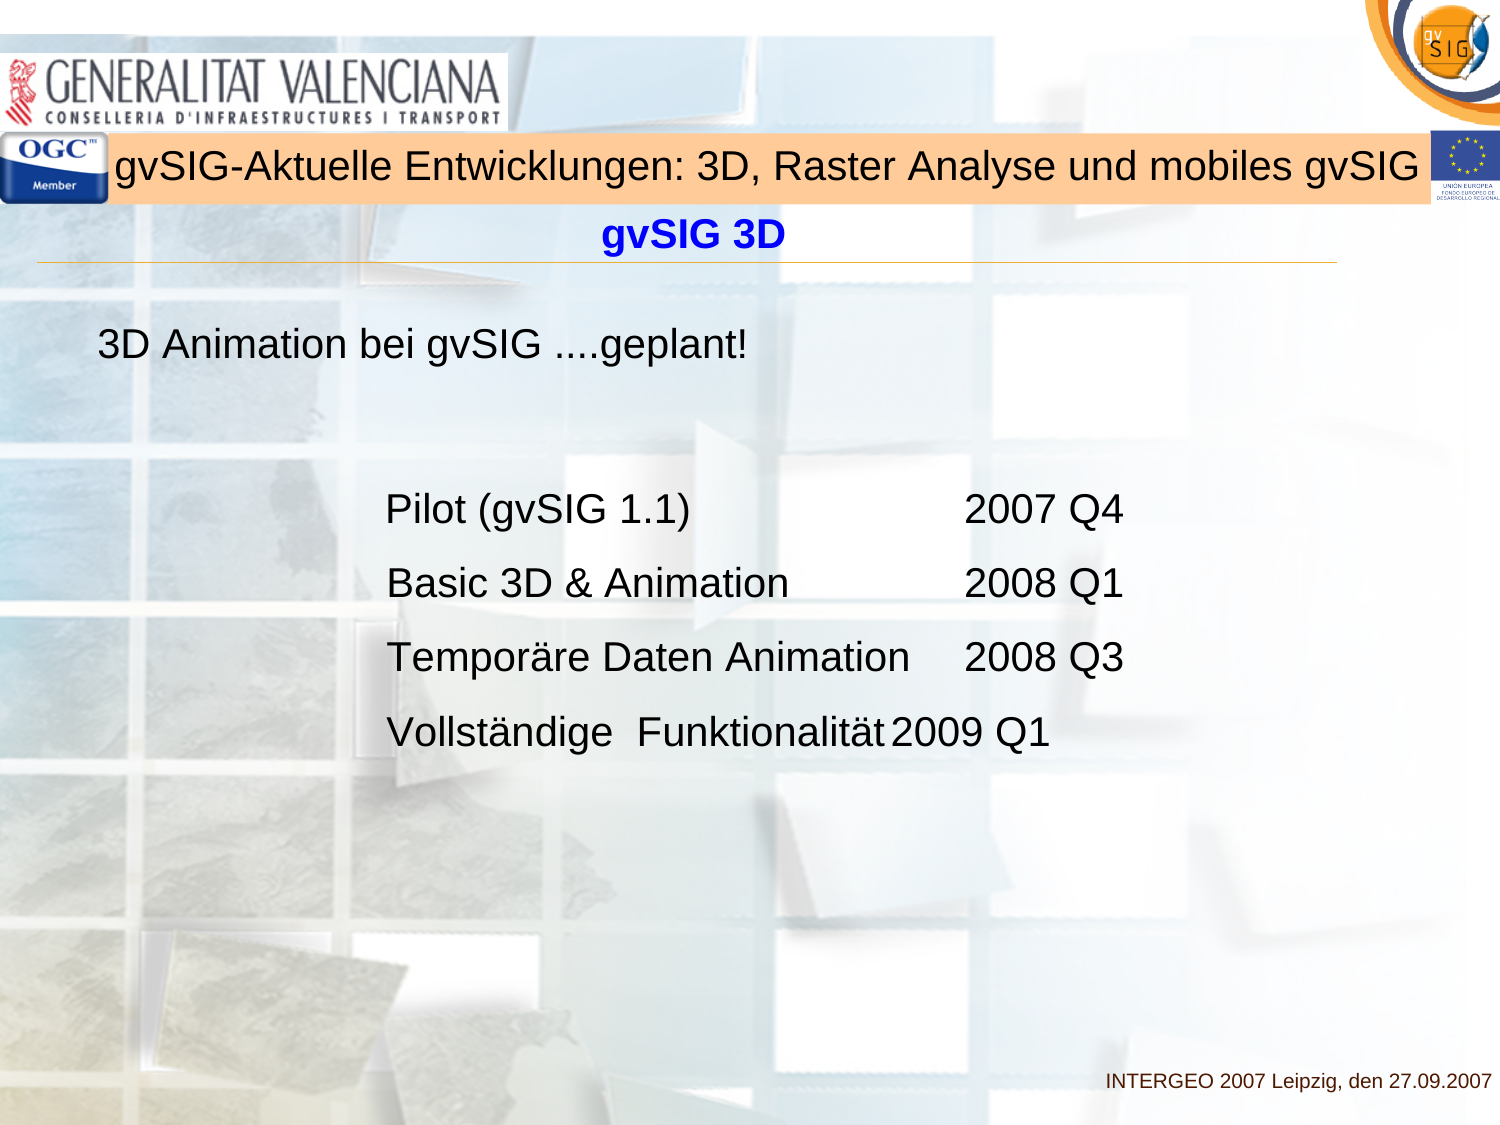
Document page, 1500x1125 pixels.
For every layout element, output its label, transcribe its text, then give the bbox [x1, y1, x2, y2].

picture [0, 132, 109, 204]
text_box gvSIG-Aktuelle Entwicklungen: 3D, Raster Analyse und mobiles gvSIG [102, 145, 1434, 193]
text_box [108, 193, 1431, 205]
picture [1429, 129, 1500, 200]
picture [1363, 0, 1500, 127]
text_box gvSIG 3D [56, 212, 1332, 261]
text_box Pilot (gvSIG 1.1) 2007 Q4 Basic 3D & Animation 2008 Q1 Temporäre Daten Animation 2008 Q3 Vollständige Funktionalität 2009 Q1 [238, 487, 1262, 759]
text_box [108, 133, 1431, 145]
text_box INTERGEO 2007 Leipzig, den 27.09.2007 [1103, 1070, 1495, 1094]
text_box 3D Animation bei gvSIG ....geplant! [47, 323, 798, 371]
picture [0, 53, 508, 131]
